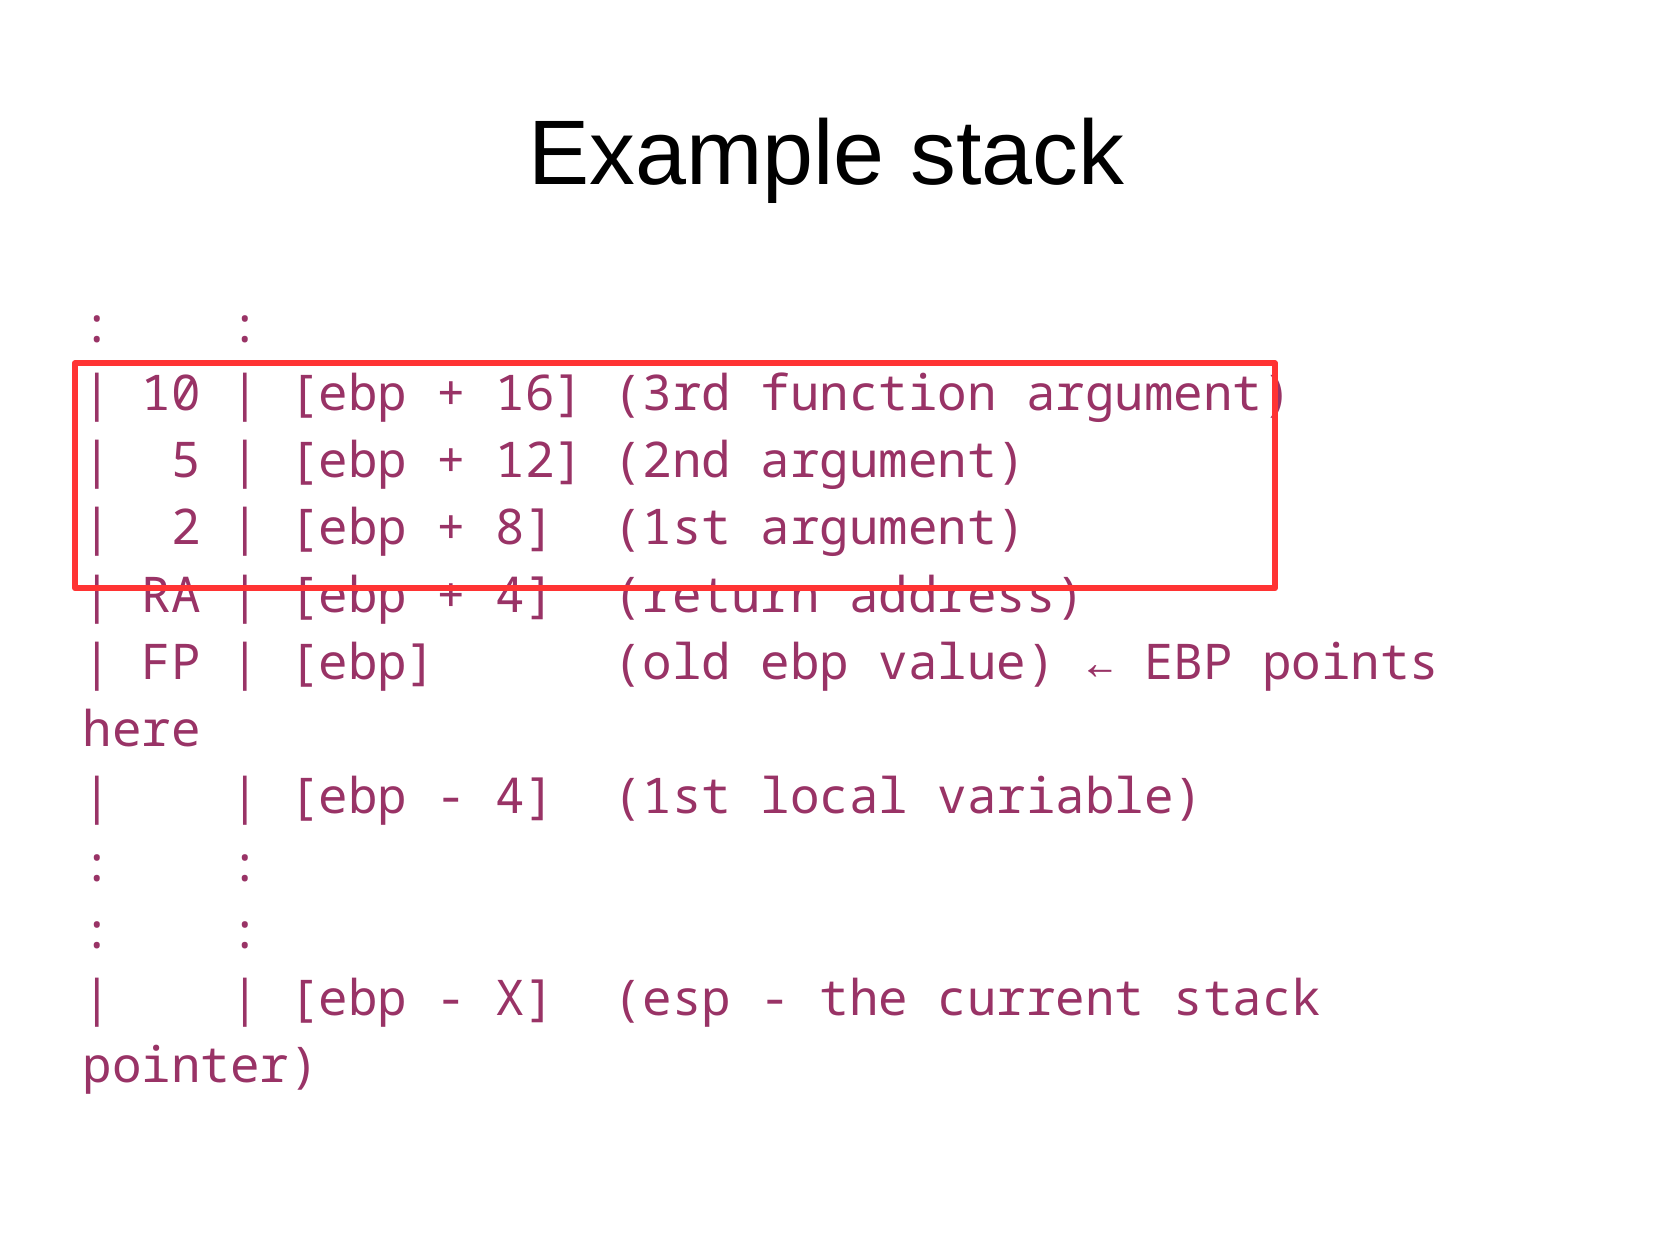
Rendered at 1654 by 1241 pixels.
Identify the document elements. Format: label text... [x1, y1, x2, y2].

title Example stack [82, 49, 1571, 257]
list : : | 10 | [ebp + 16] (3rd function argument) | 5 | [ebp + 12] (2nd argument) | 2 | [ebp + 8] (1st argument) | RA | [ebp + 4] (return address) | FP | [ebp] (old ebp value) ← EBP points here | | [ebp - 4] (1st local variable) : : : : | | [ebp - X] (esp - the current stack pointer) [82, 366, 1272, 585]
list : : | 10 | [ebp + 16] (3rd function argument) | 5 | [ebp + 12] (2nd argument) | 2 | [ebp + 8] (1st argument) | RA | [ebp + 4] (return address) | FP | [ebp] (old ebp value) ← EBP points here | | [ebp - 4] (1st local variable) : : : : | | [ebp - X] (esp - the current stack pointer) [82, 290, 1571, 1109]
